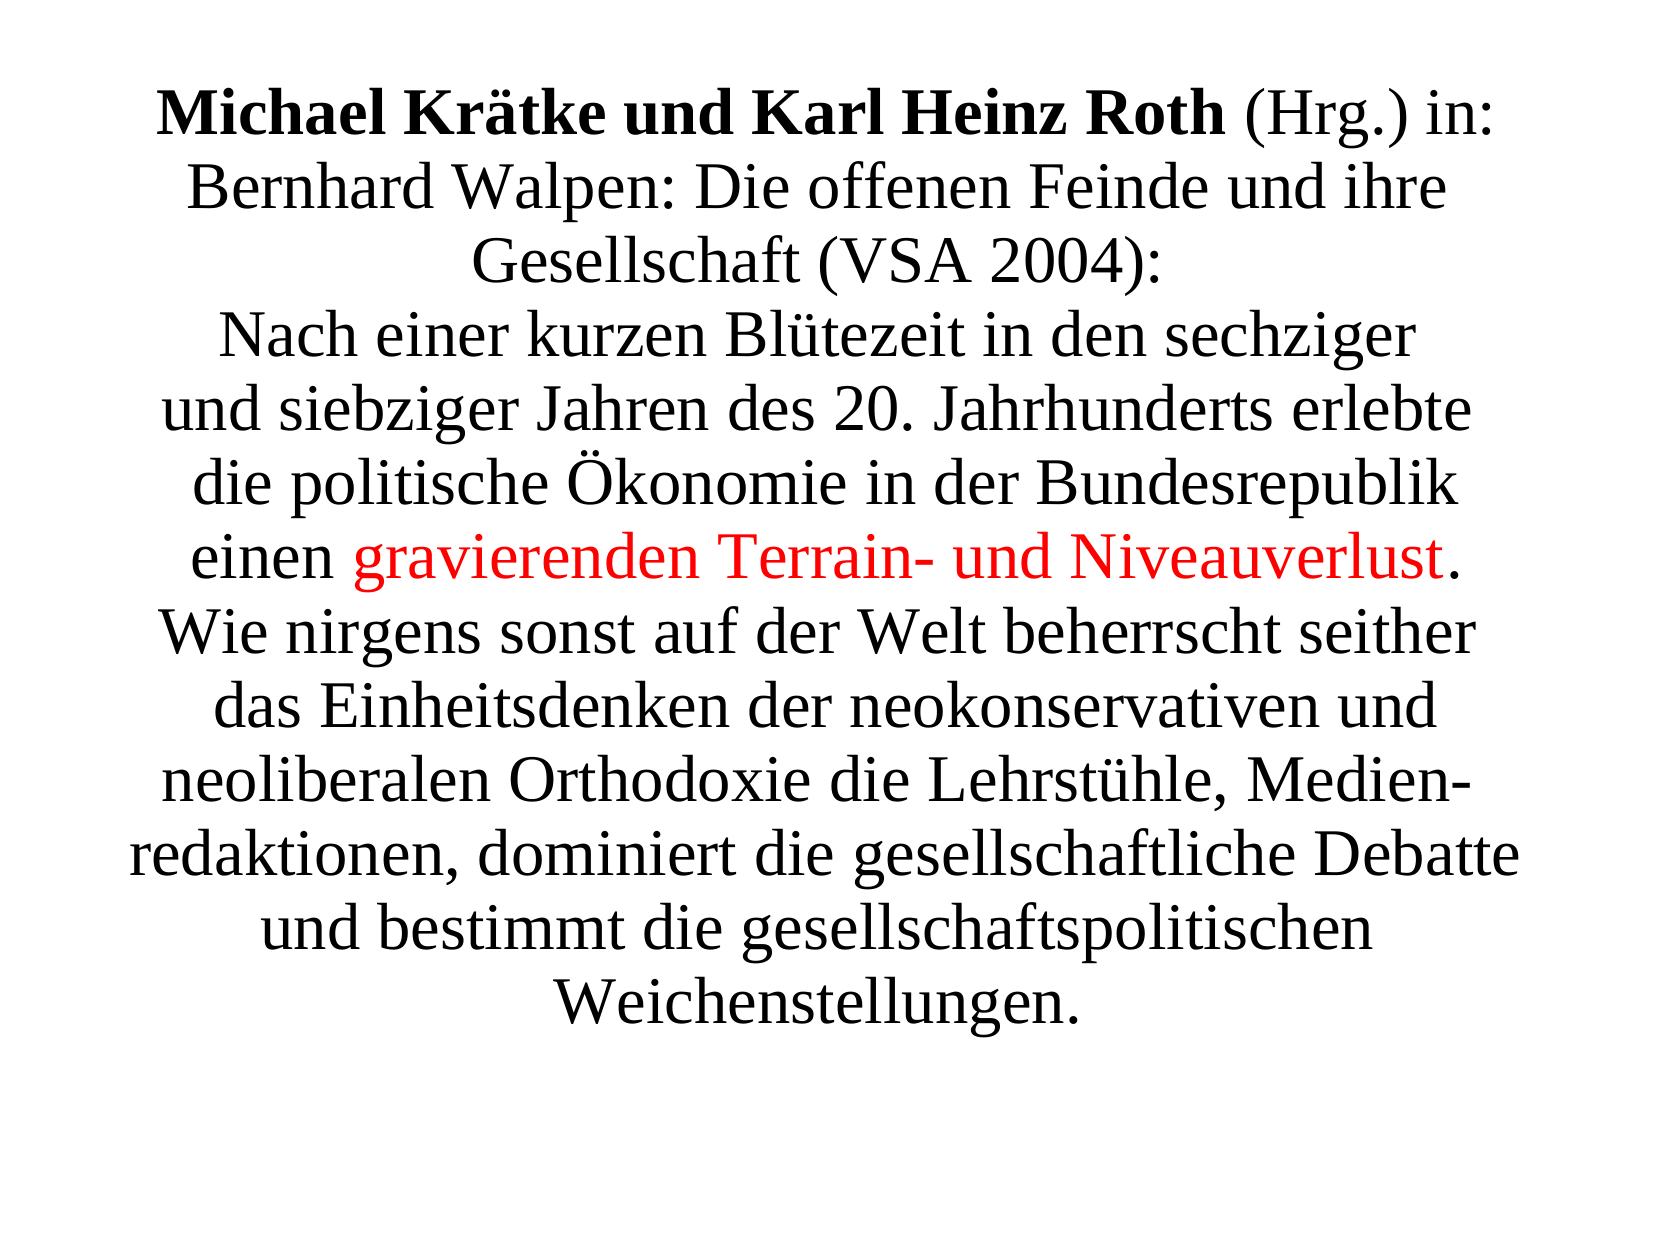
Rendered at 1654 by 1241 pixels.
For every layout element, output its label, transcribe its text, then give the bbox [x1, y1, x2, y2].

text_box Michael Krätke und Karl Heinz Roth (Hrg.) in: Bernhard Walpen: Die offenen Feinde und ihre Gesellschaft (VSA 2004): Nach einer kurzen Blütezeit in den sechziger und siebziger Jahren des 20. Jahrhunderts erlebte die politische Ökonomie in der Bundesrepublik einen gravierenden Terrain- und Niveauverlust. Wie nirgens sonst auf der Welt beherrscht seither das Einheitsdenken der neokonservativen und neoliberalen Orthodoxie die Lehrstühle, Medien- redaktionen, dominiert die gesellschaftliche Debatte und bestimmt die gesellschaftspolitischen Weichenstellungen. [88, 75, 1565, 1158]
